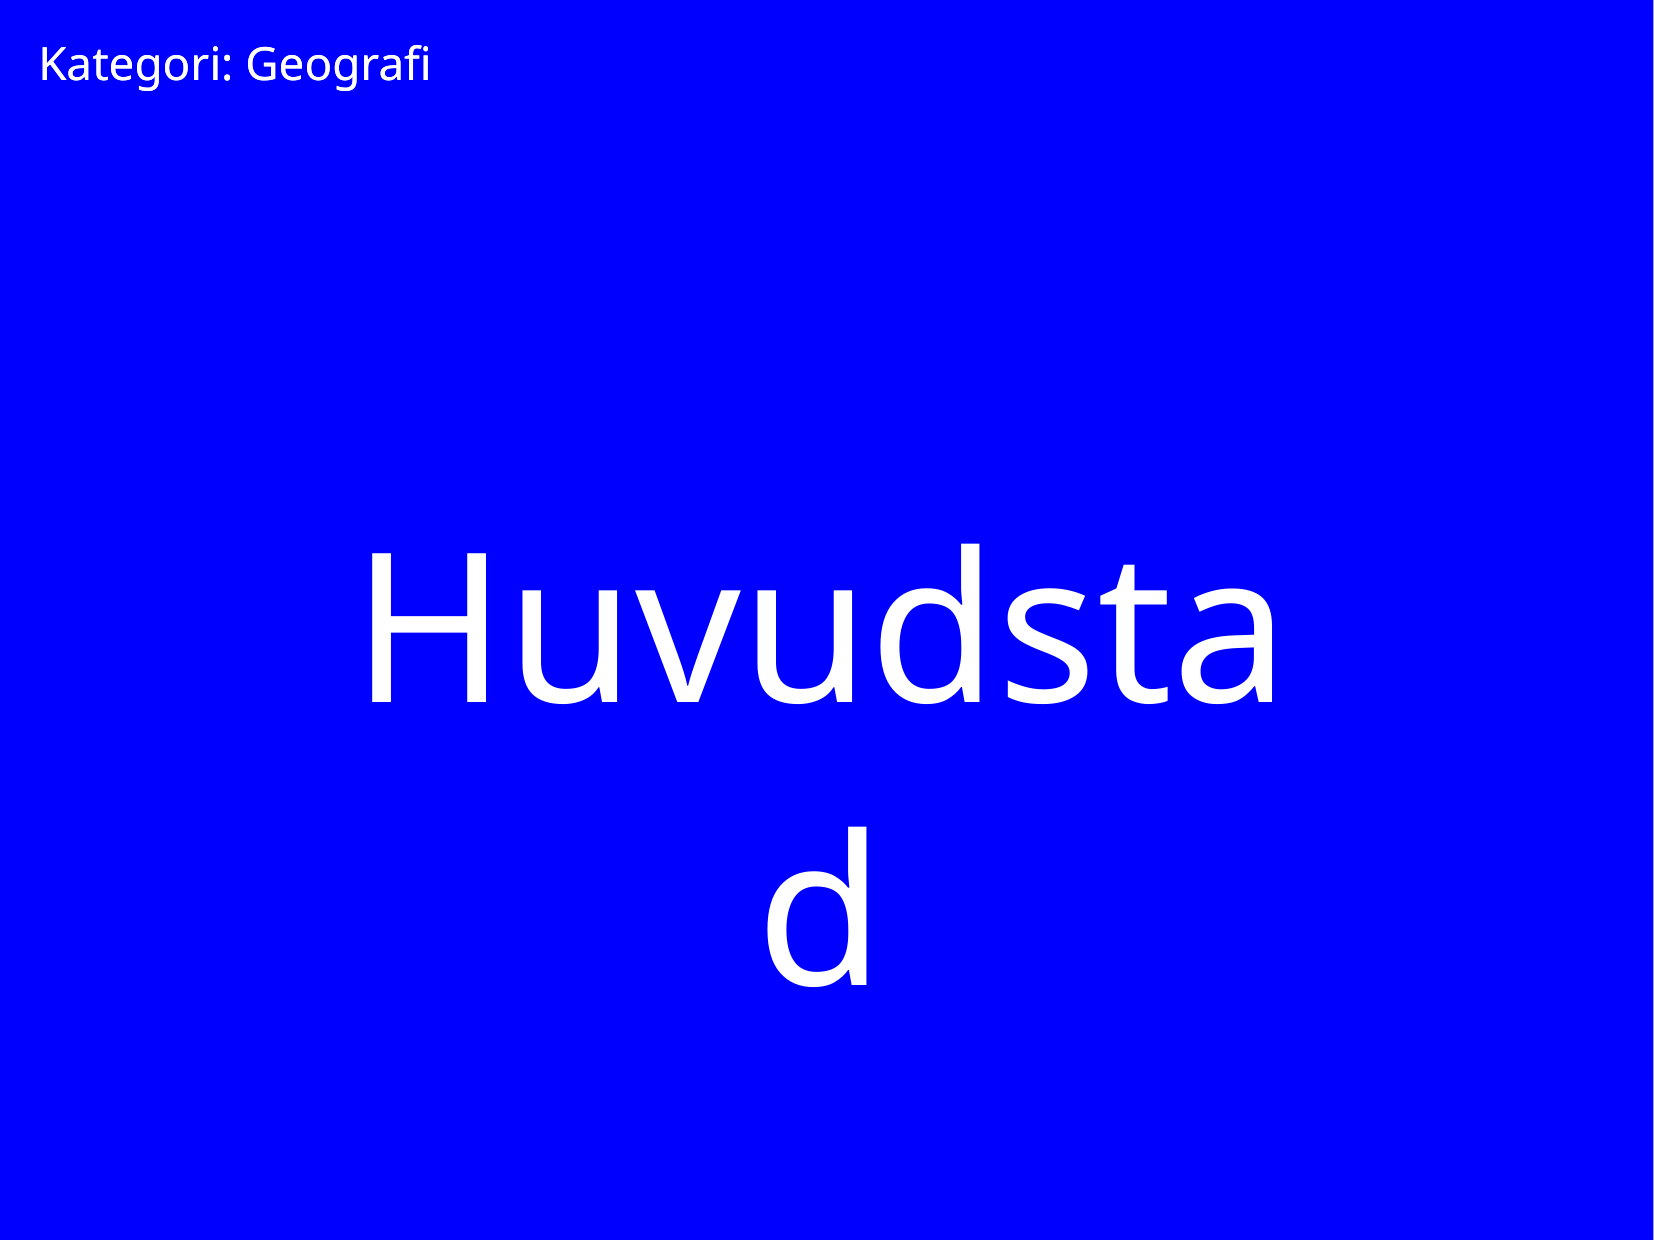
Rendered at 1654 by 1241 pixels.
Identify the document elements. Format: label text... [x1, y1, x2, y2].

text_box Kategori: Geografi [23, 23, 579, 100]
text_box Huvudstad [283, 472, 1359, 765]
